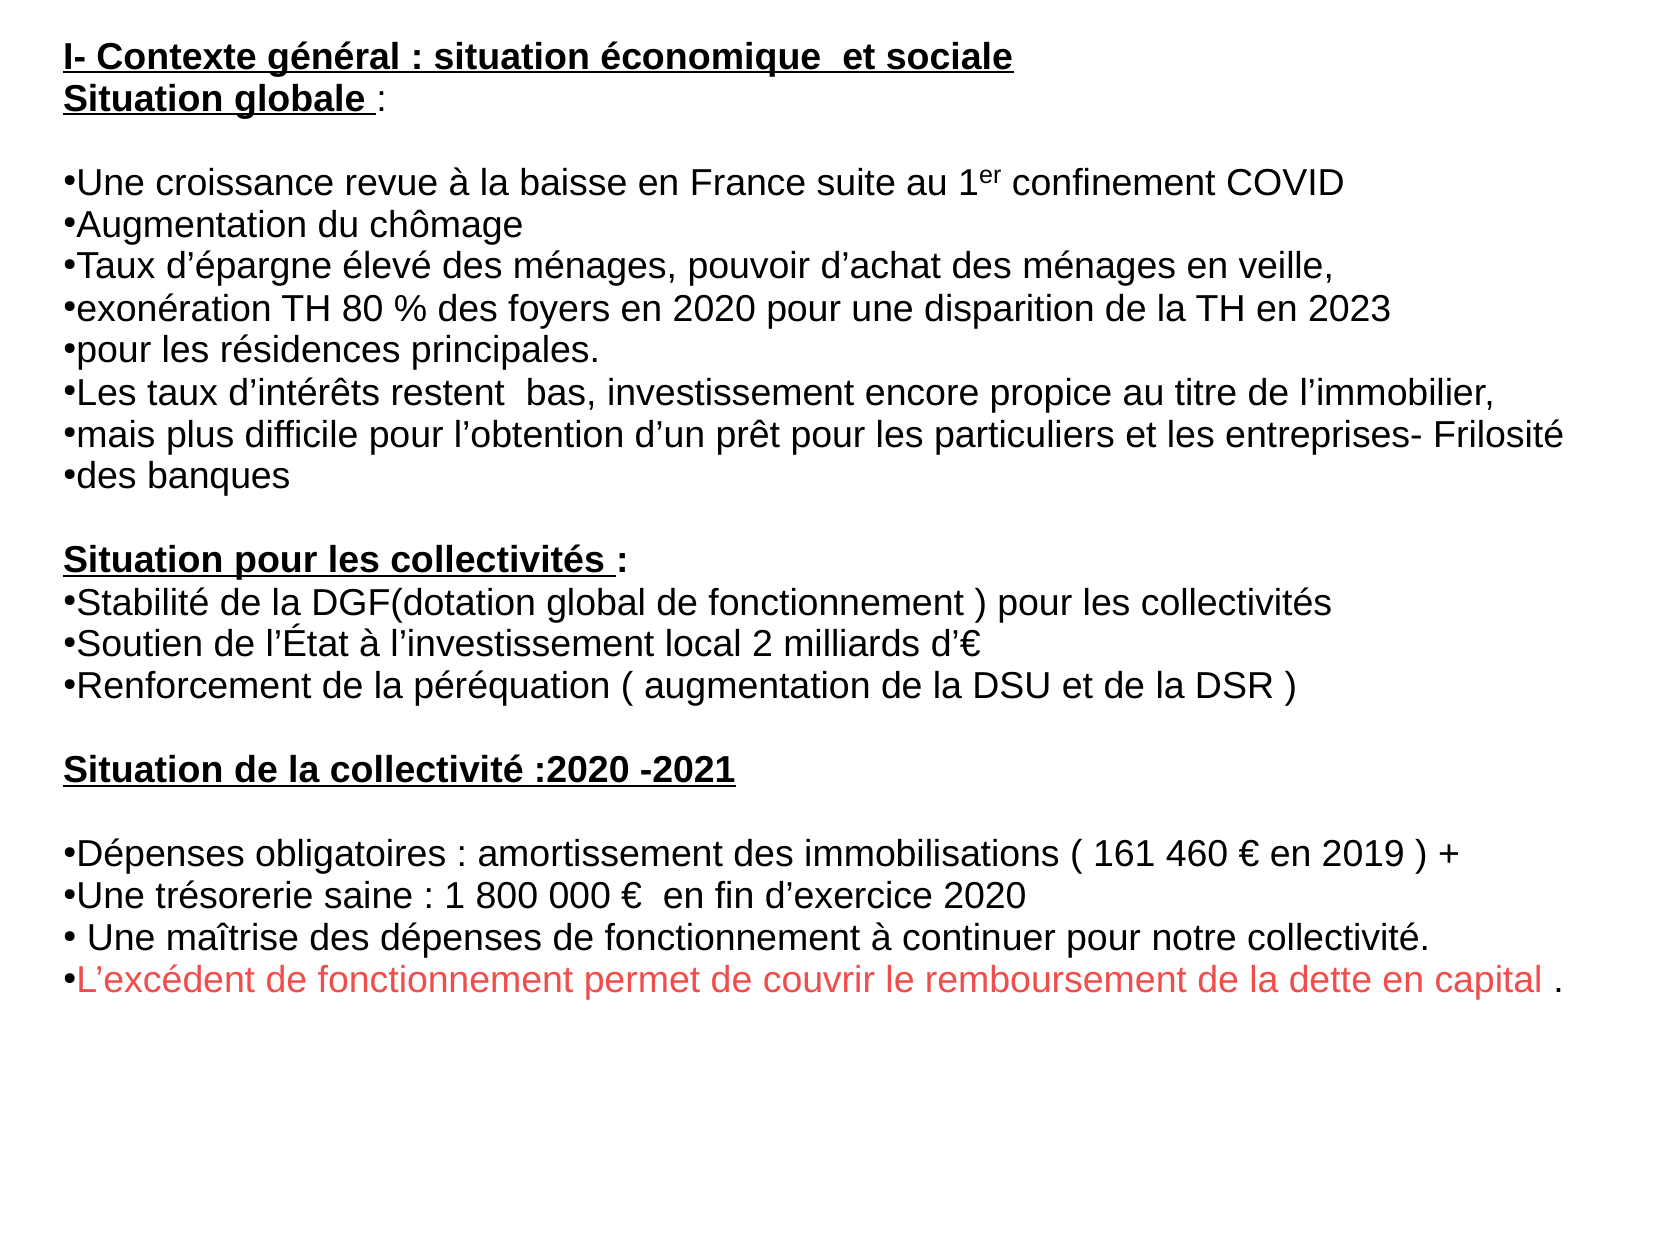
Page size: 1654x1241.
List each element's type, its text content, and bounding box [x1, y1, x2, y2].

text_box I- Contexte général : situation économique et sociale Situation globale : Une croissance revue à la baisse en France suite au 1er confinement COVID Augmentation du chômage Taux d’épargne élevé des ménages, pouvoir d’achat des ménages en veille, exonération TH 80 % des foyers en 2020 pour une disparition de la TH en 2023 pour les résidences principales. Les taux d’intérêts restent bas, investissement encore propice au titre de l’immobilier, mais plus difficile pour l’obtention d’un prêt pour les particuliers et les entreprises- Frilosité des banques Situation pour les collectivités : Stabilité de la DGF(dotation global de fonctionnement ) pour les collectivités Soutien de l’État à l’investissement local 2 milliards d’€ Renforcement de la péréquation ( augmentation de la DSU et de la DSR ) Situation de la collectivité :2020 -2021 Dépenses obligatoires : amortissement des immobilisations ( 161 460 € en 2019 ) + Une trésorerie saine : 1 800 000 € en fin d’exercice 2020 Une maîtrise des dépenses de fonctionnement à continuer pour notre collectivité. L’excédent de fonctionnement permet de couvrir le remboursement de la dette en capital . [48, 27, 1606, 1241]
